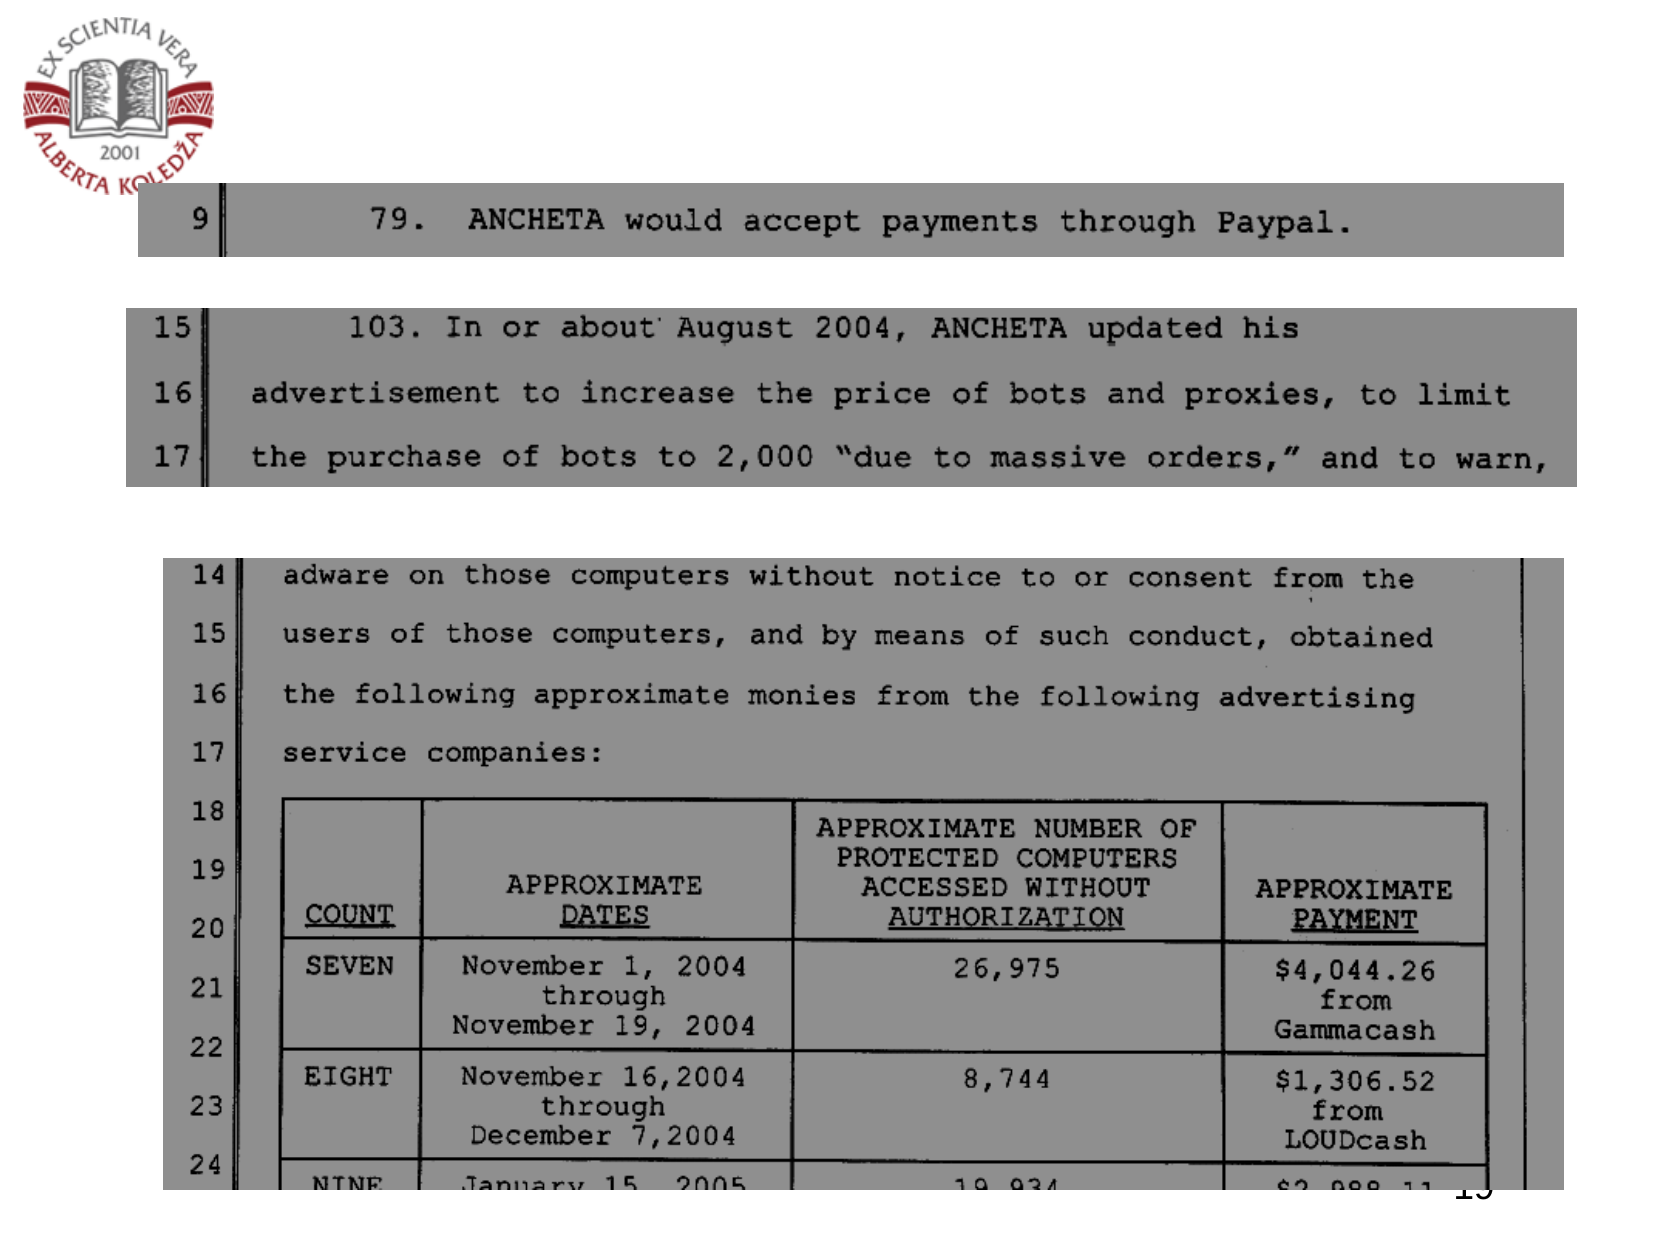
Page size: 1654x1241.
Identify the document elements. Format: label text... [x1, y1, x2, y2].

picture [126, 308, 1577, 487]
picture [23, 17, 1564, 257]
picture [163, 558, 1564, 1190]
text_box <skaitlis> [1438, 1158, 1589, 1221]
